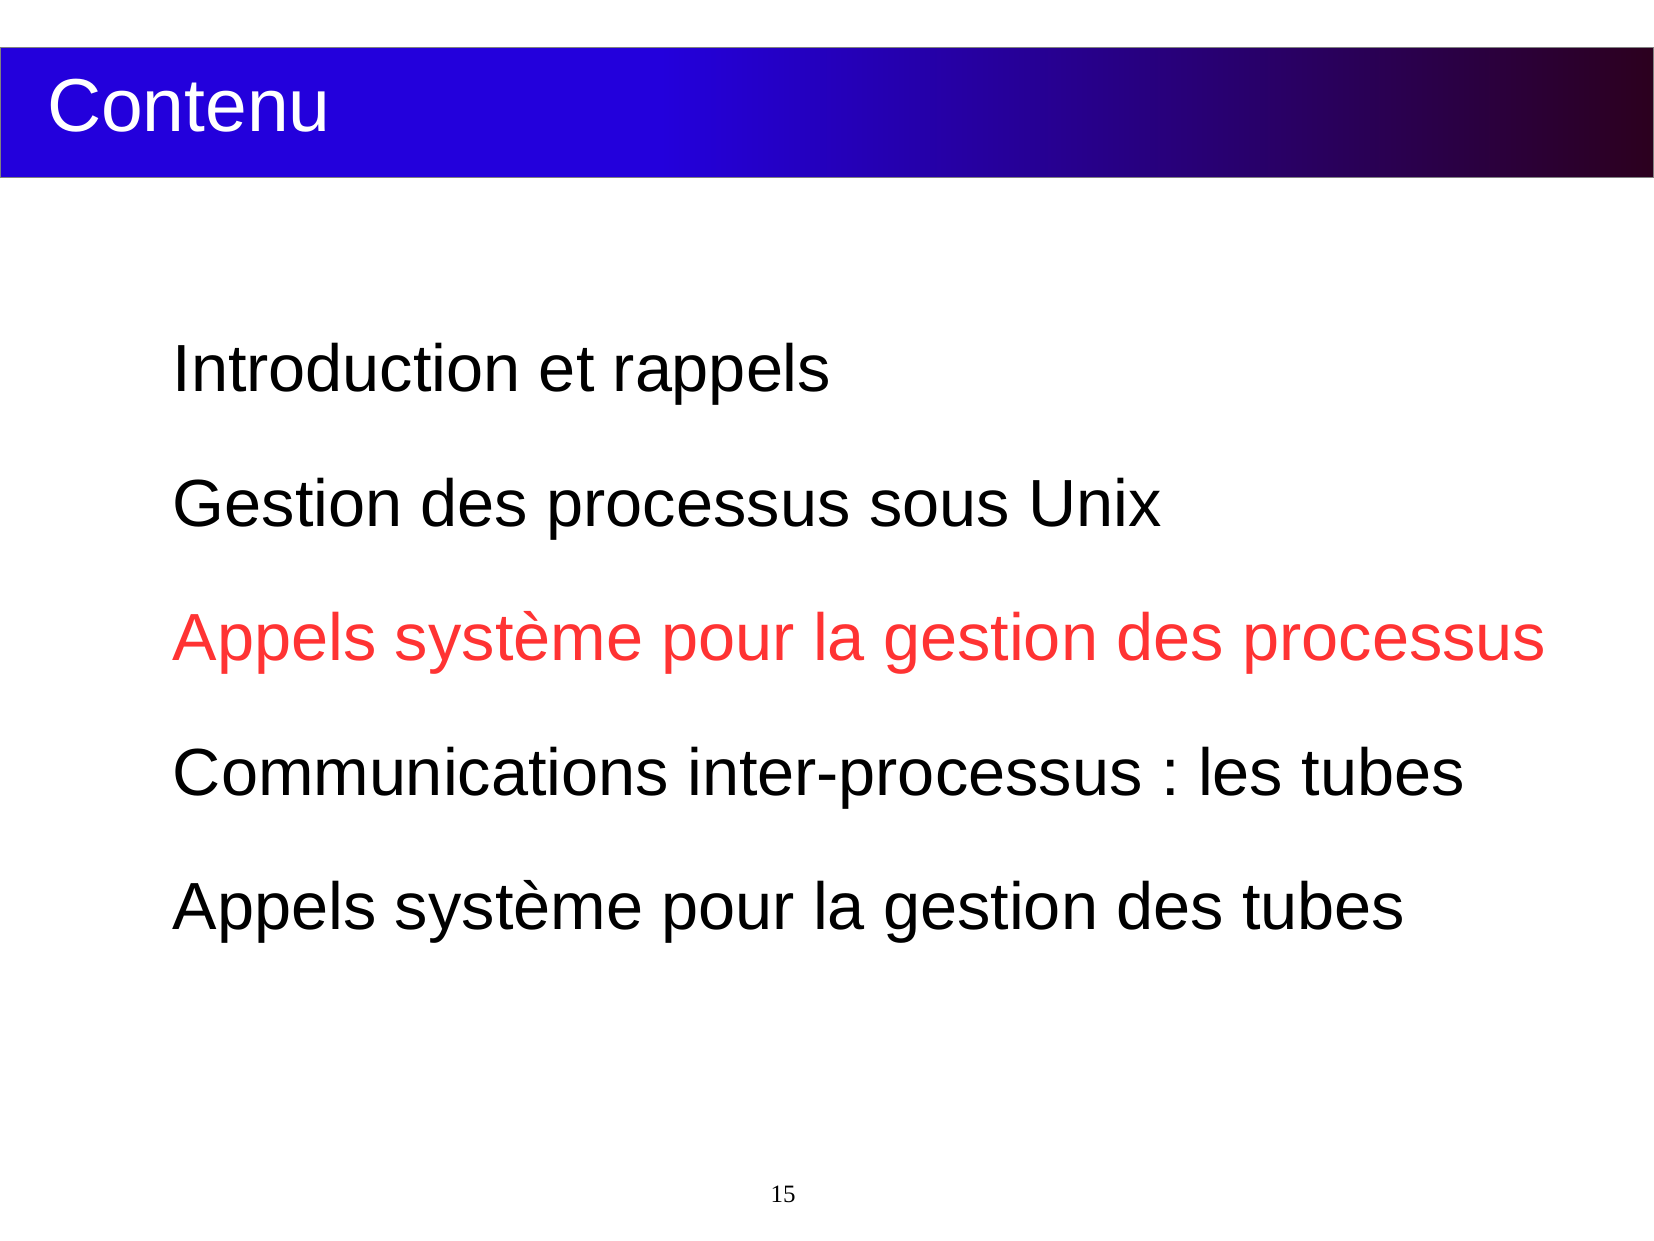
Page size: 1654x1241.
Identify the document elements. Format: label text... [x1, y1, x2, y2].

list Introduction et rappels Gestion des processus sous Unix Appels système pour la gestion des processus Communications inter-processus : les tubes Appels système pour la gestion des tubes [116, 337, 1619, 1205]
title Contenu [47, 0, 1477, 218]
